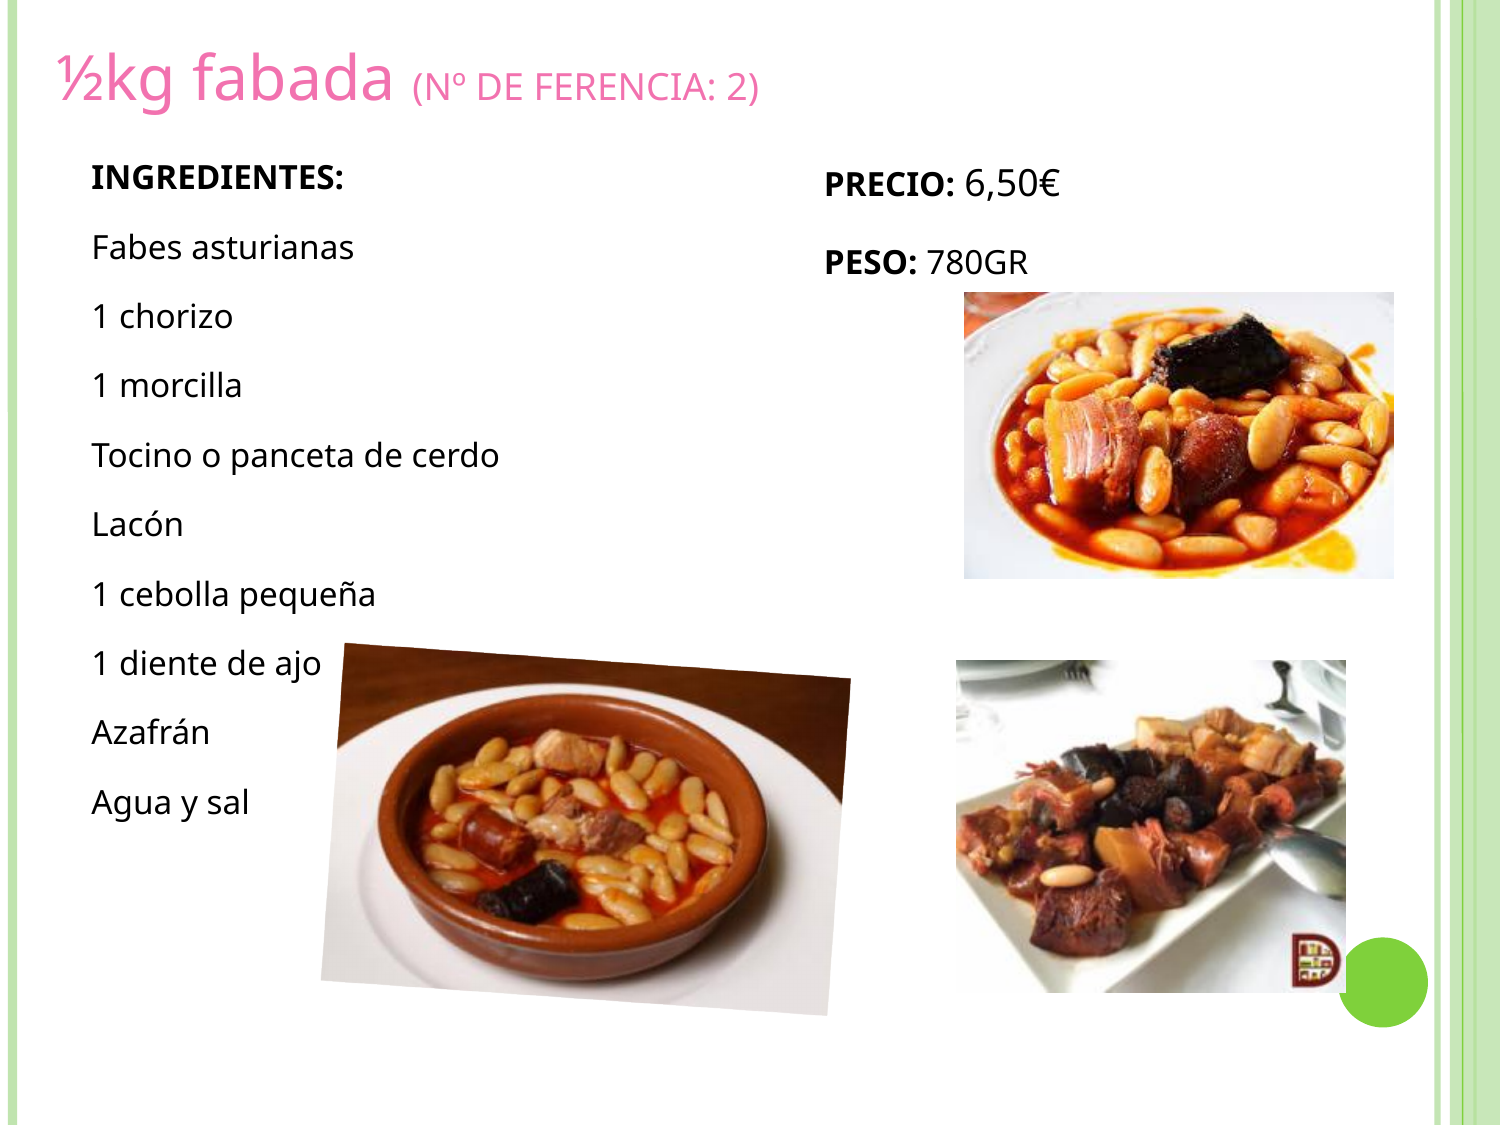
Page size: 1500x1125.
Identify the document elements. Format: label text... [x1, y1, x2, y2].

title ½kg fabada (Nº DE FERENCIA: 2) [41, 30, 1307, 127]
text_box PRECIO: 6,50€ [809, 148, 1270, 215]
picture [956, 660, 1346, 993]
picture [320, 642, 851, 1016]
picture [964, 292, 1394, 579]
list INGREDIENTES: Fabes asturianas 1 chorizo 1 morcilla Tocino o panceta de cerdo Lacón 1 cebolla pequeña 1 diente de ajo Azafrán Agua y sal [76, 149, 1302, 1125]
text_box PESO: 780GR [809, 231, 1447, 292]
